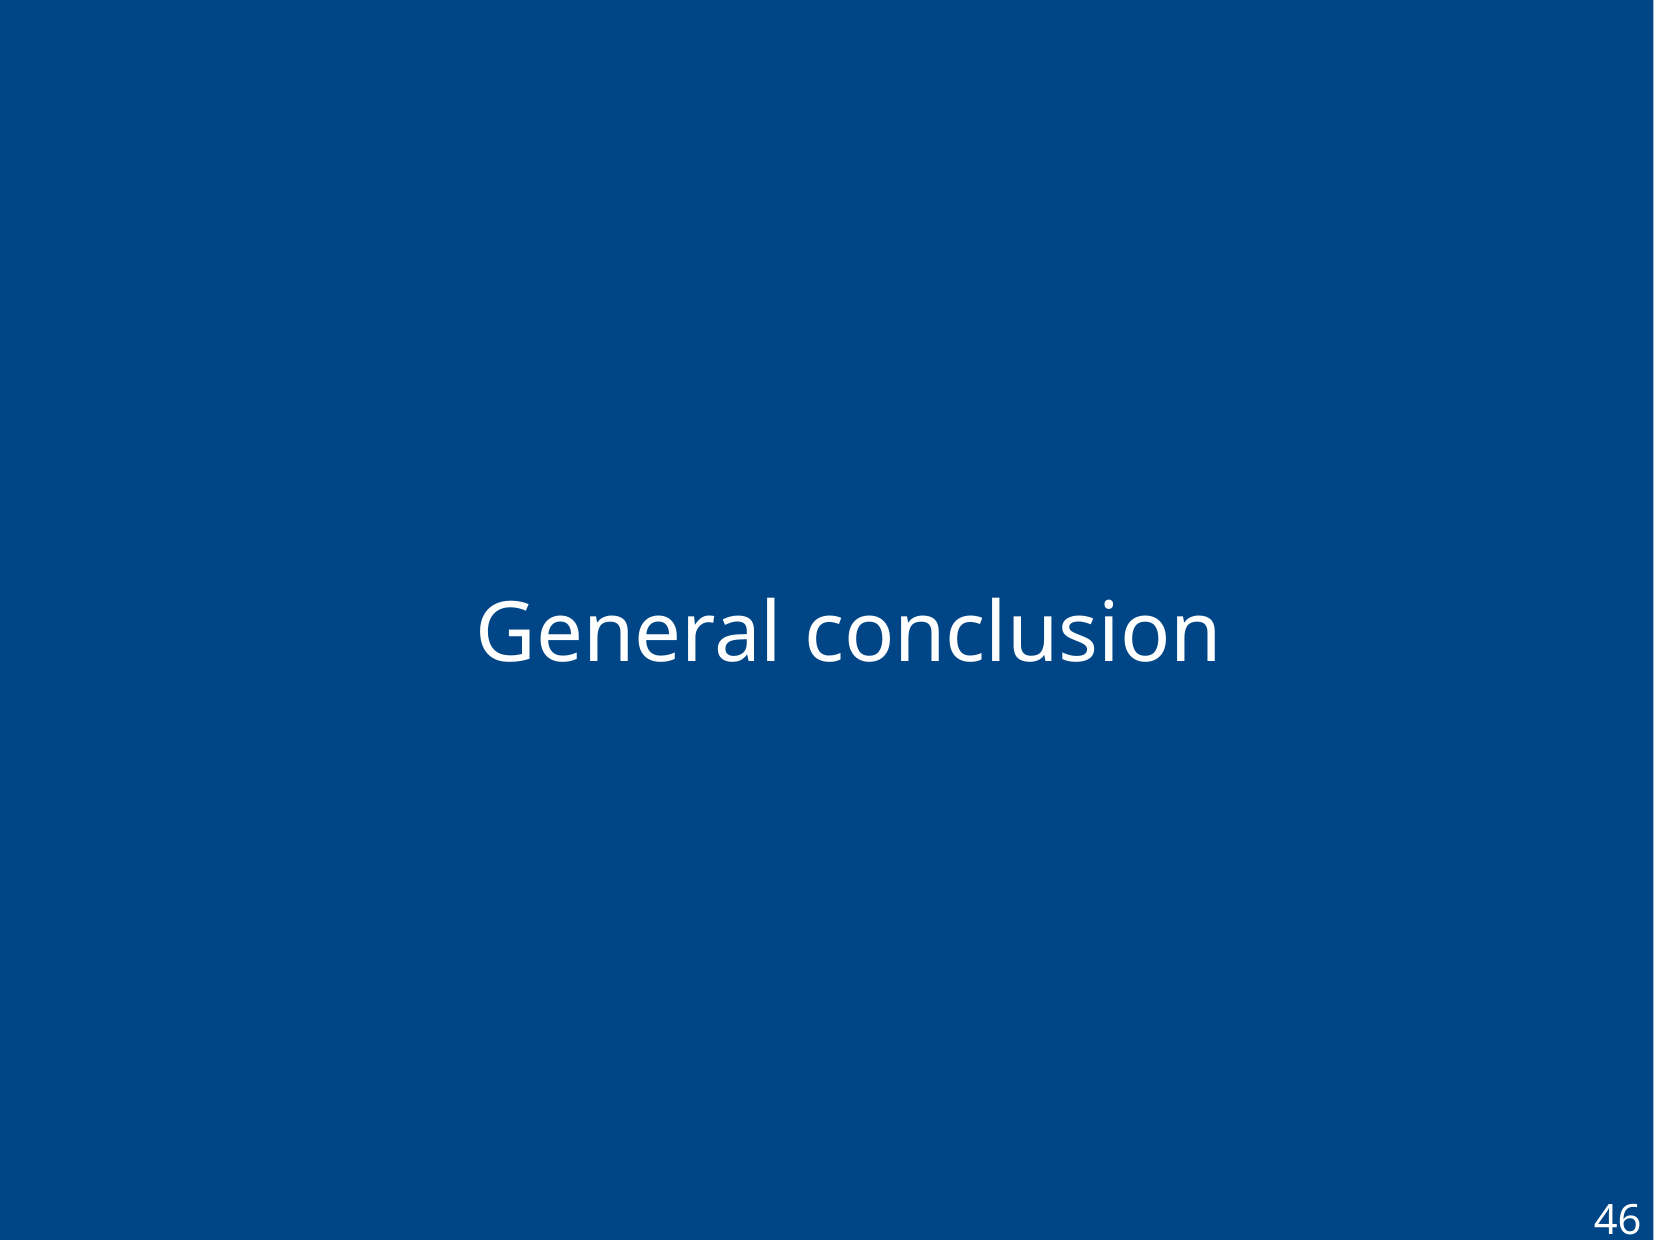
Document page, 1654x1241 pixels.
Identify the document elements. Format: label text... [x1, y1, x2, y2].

text_box General conclusion [460, 565, 1193, 675]
